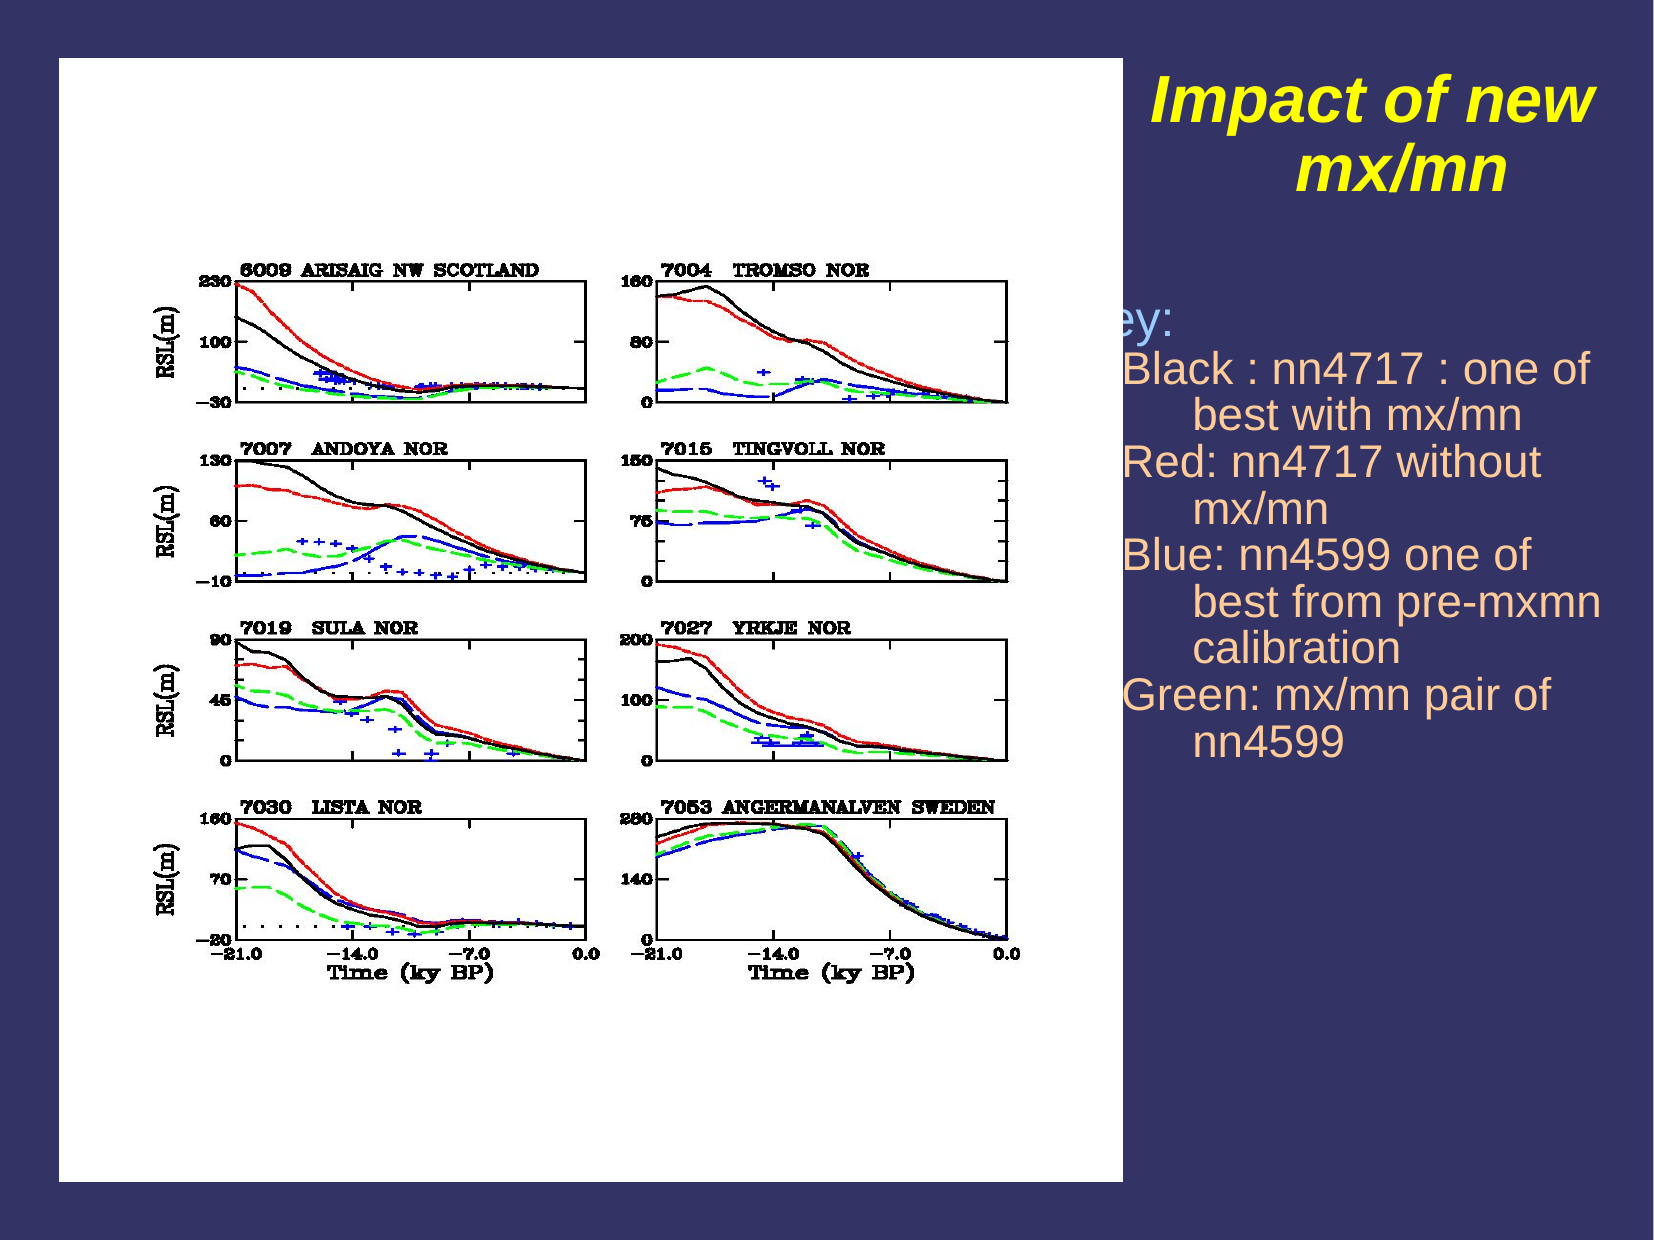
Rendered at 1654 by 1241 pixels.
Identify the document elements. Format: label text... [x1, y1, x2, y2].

title Impact of new mx/mn [1122, 26, 1625, 247]
list Key: Black : nn4717 : one of best with mx/mn Red: nn4717 without mx/mn Blue: nn4599 one of best from pre-mxmn calibration Green: mx/mn pair of nn4599 [1123, 295, 1625, 1063]
picture [59, 58, 1123, 1182]
